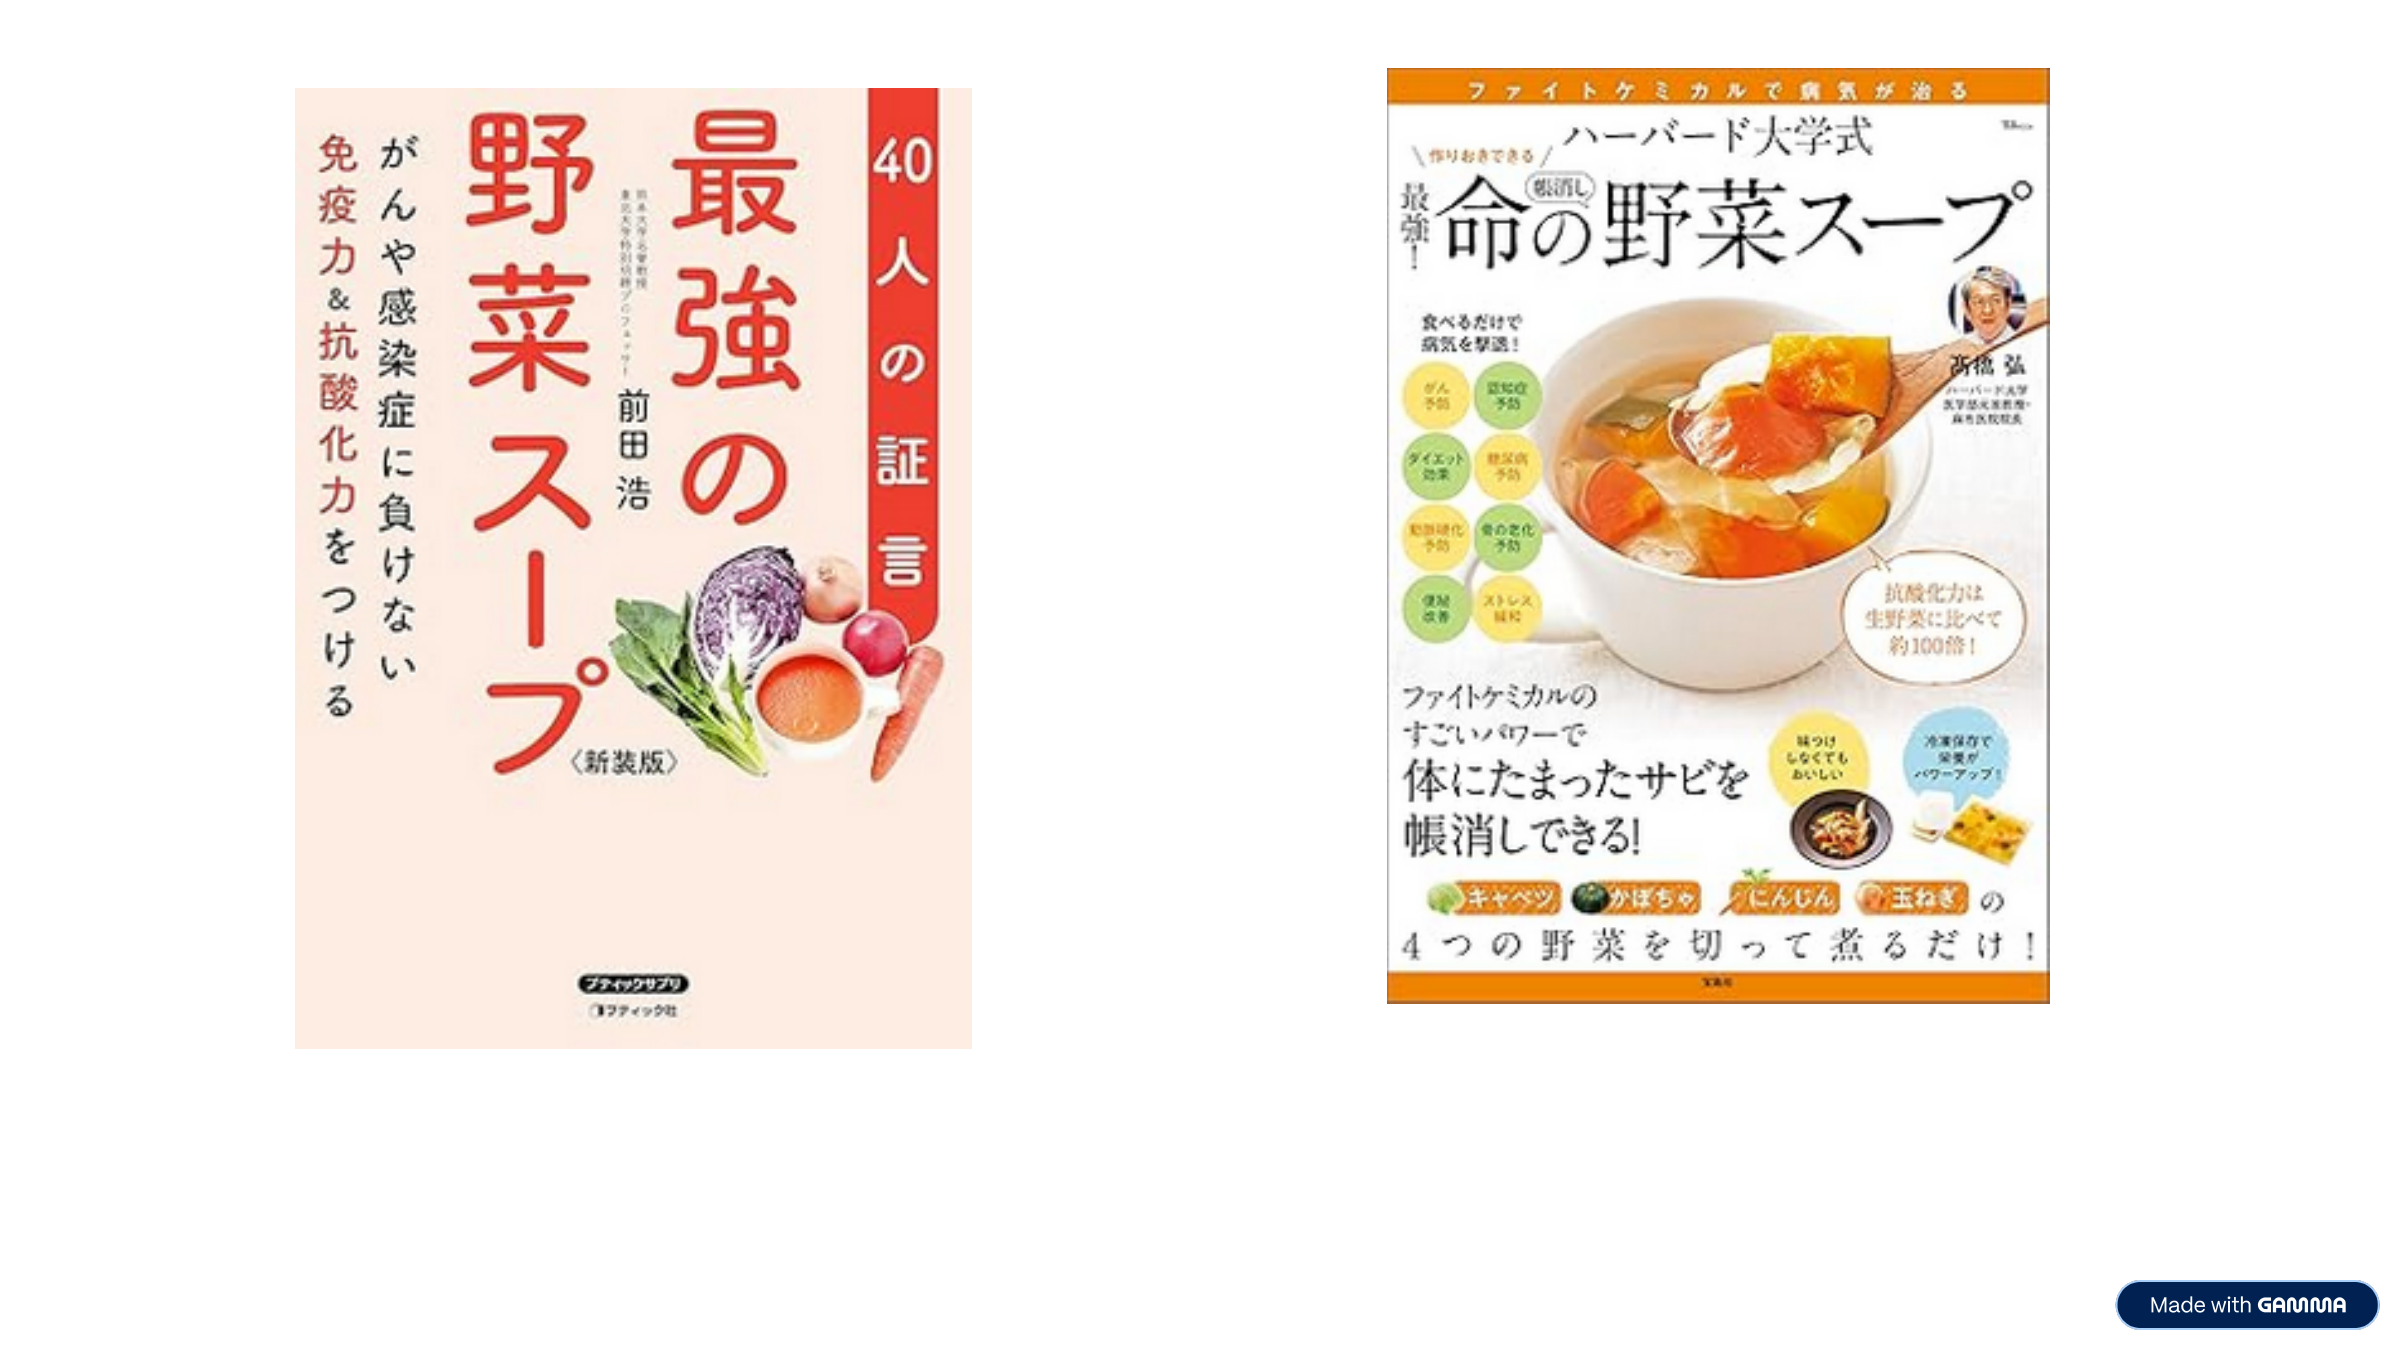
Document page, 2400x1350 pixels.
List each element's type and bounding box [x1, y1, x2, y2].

picture [2106, 1271, 2389, 1339]
picture [1387, 68, 2050, 1004]
picture [295, 88, 972, 1049]
